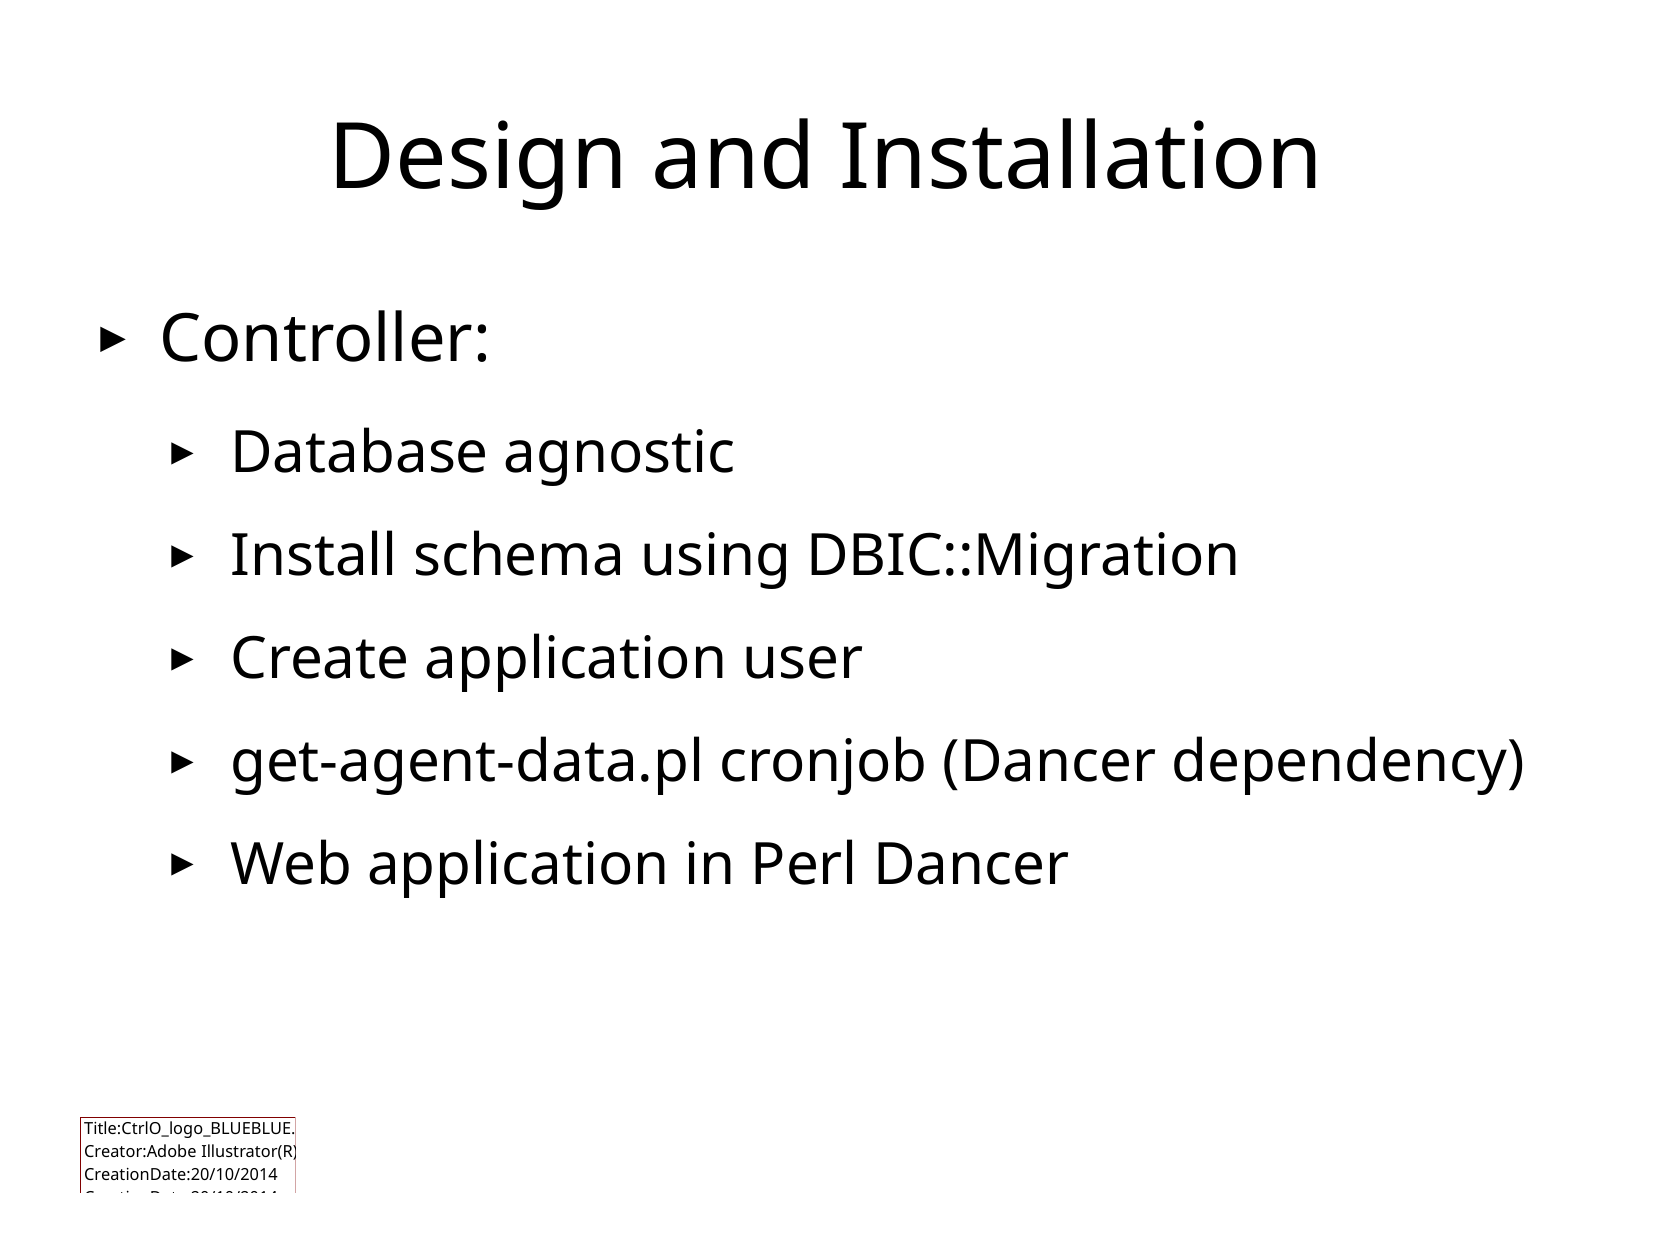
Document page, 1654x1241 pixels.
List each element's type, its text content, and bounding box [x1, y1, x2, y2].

title Design and Installation [82, 49, 1571, 257]
list Controller: Database agnostic Install schema using DBIC::Migration Create application user get-agent-data.pl cronjob (Dancer dependency) Web application in Perl Dancer [82, 290, 1571, 1010]
